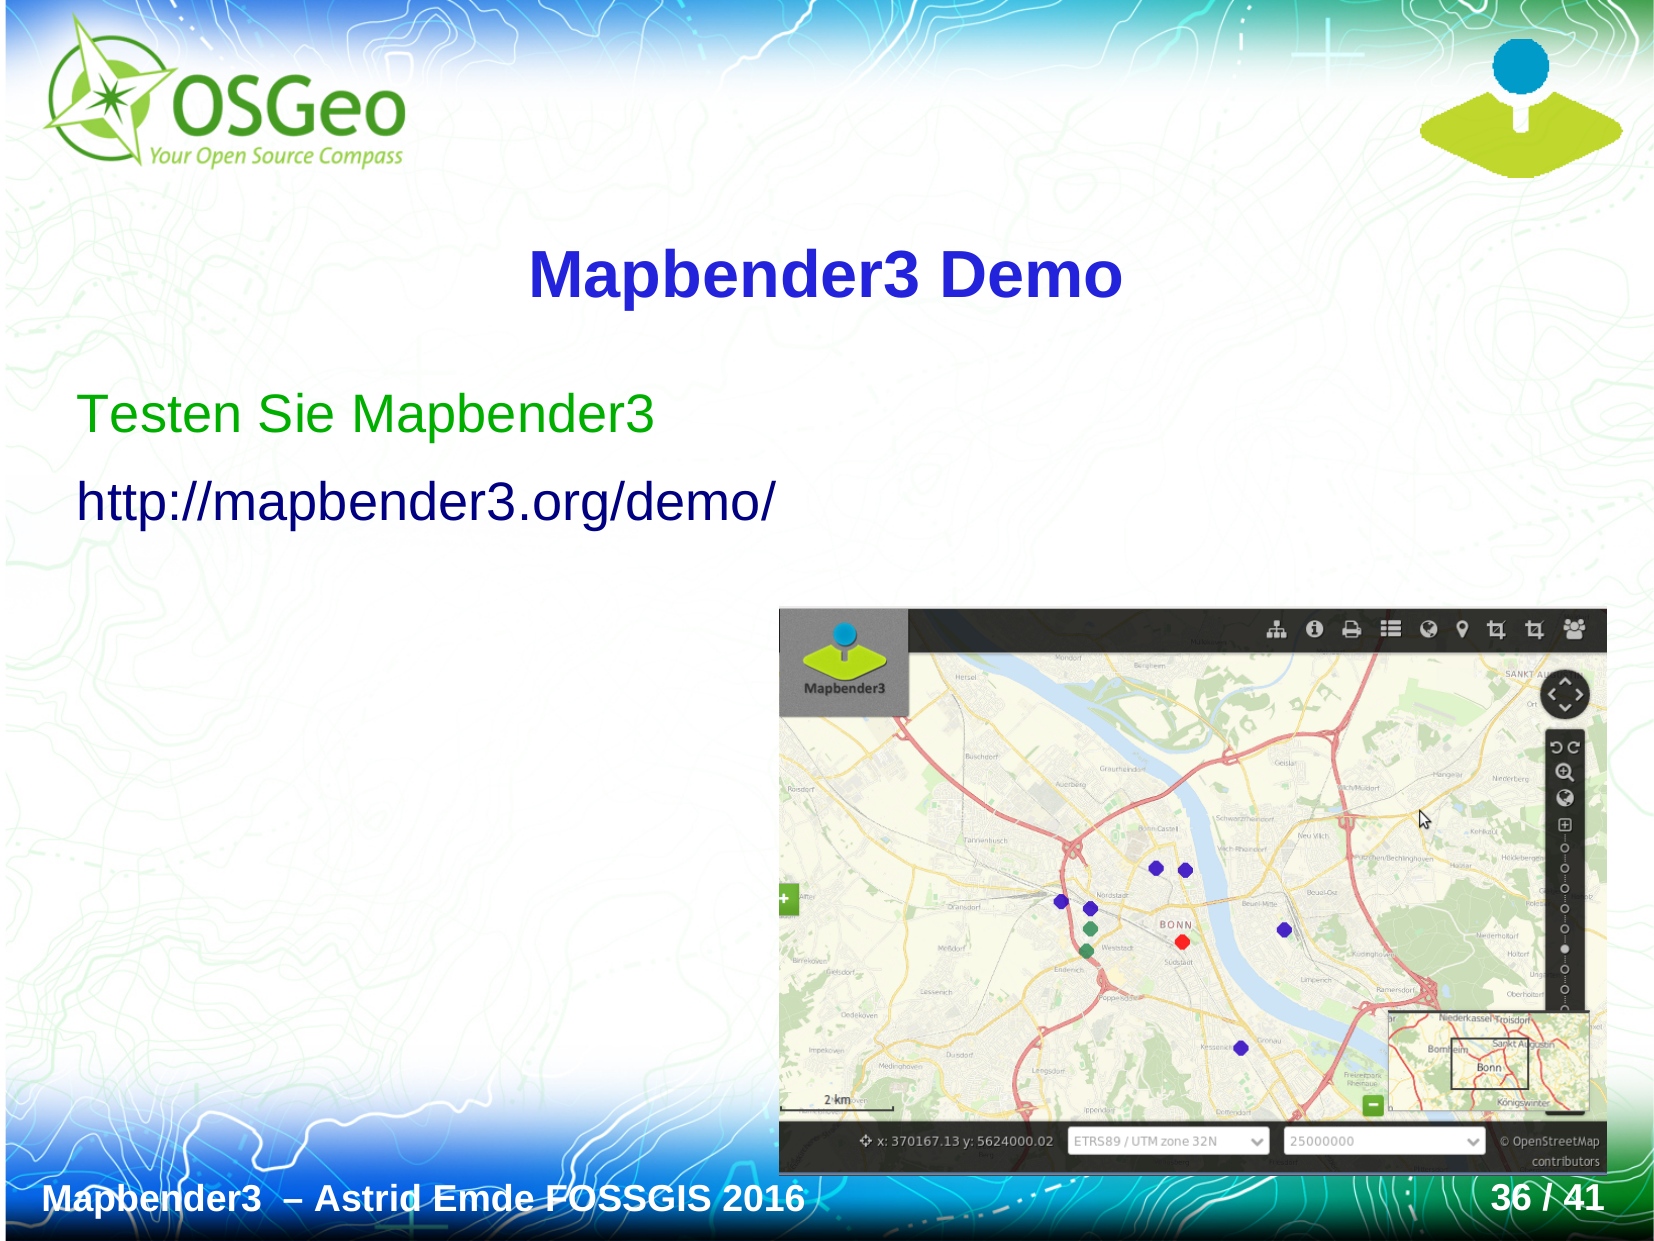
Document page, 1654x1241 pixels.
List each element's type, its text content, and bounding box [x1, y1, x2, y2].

picture [5, 0, 1654, 1241]
title Mapbender3 Demo [82, 200, 1571, 349]
list Testen Sie Mapbender3 http://mapbender3.org/demo/ [76, 383, 804, 1203]
